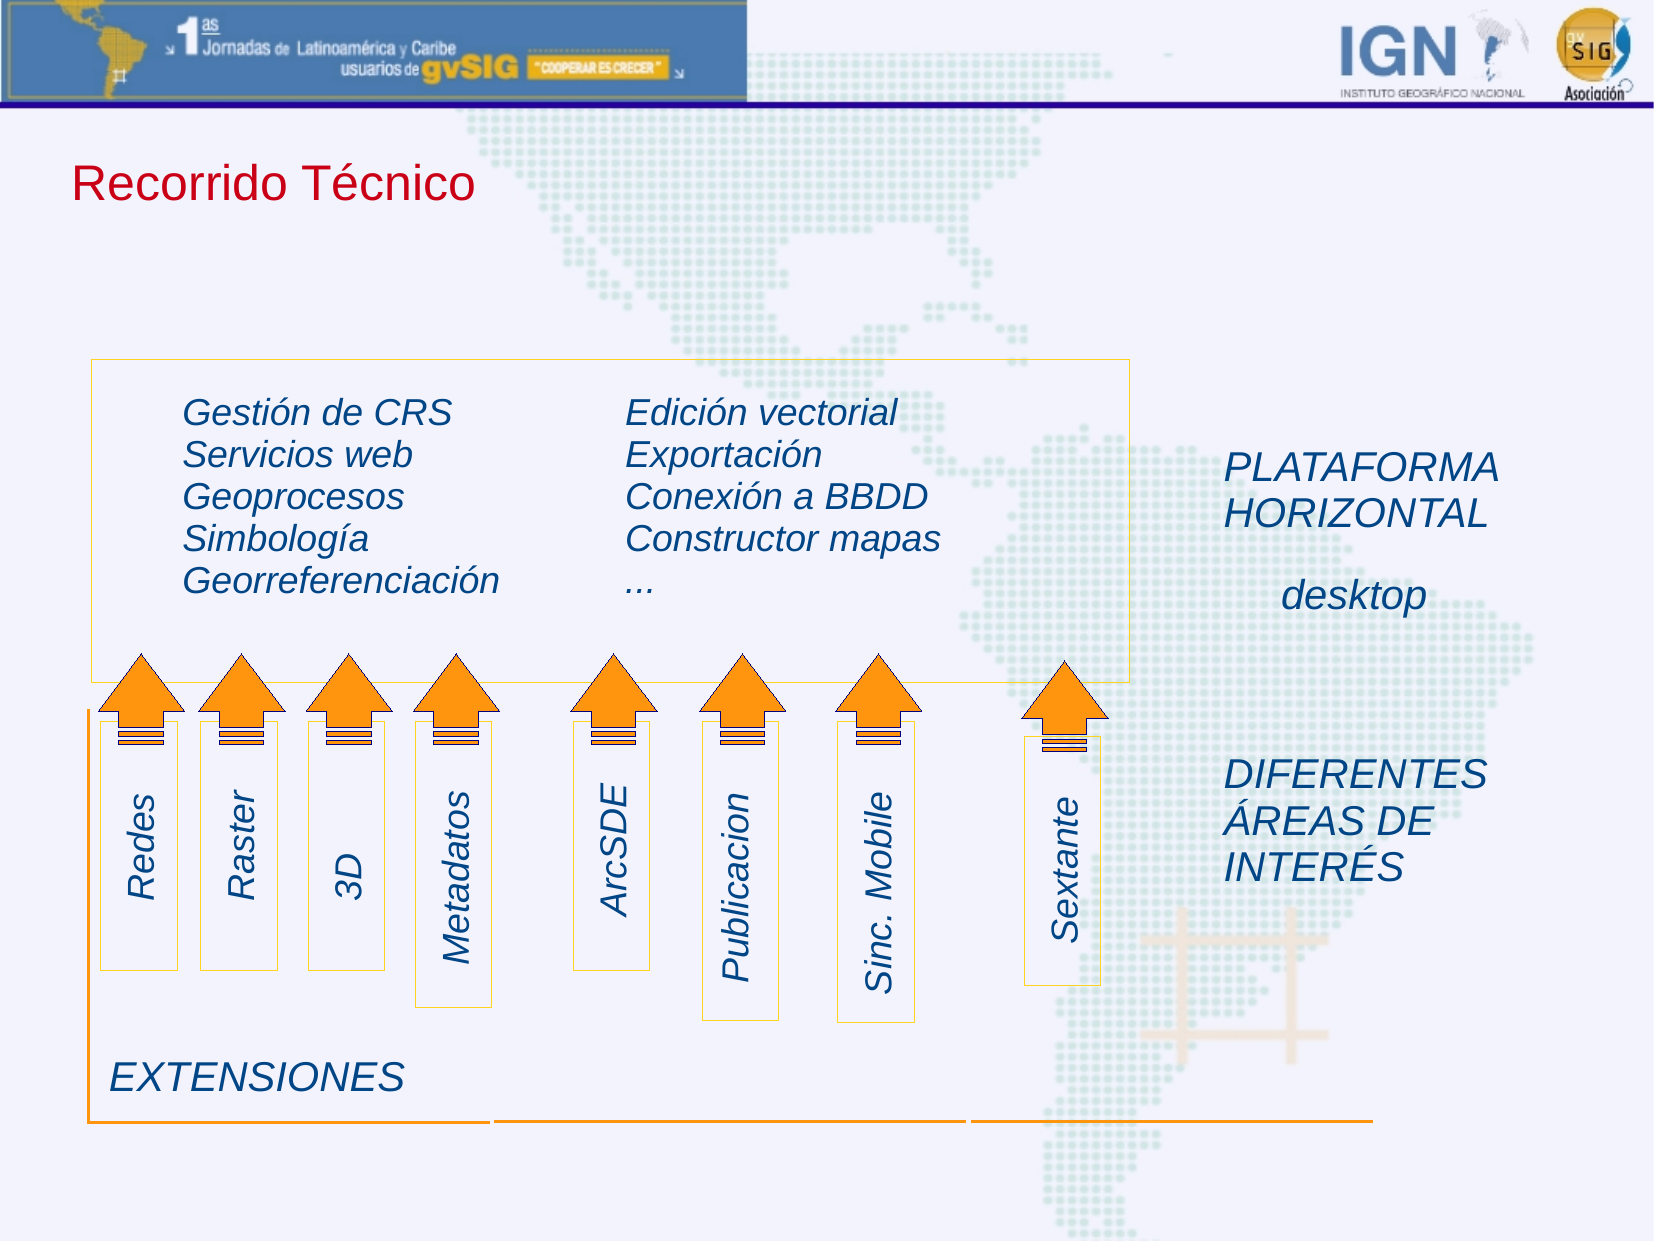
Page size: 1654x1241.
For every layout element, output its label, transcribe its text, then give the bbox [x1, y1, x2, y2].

text_box [118, 731, 164, 737]
text_box Metadatos [427, 755, 491, 981]
text_box Redes [112, 740, 176, 916]
text_box [118, 740, 164, 745]
text_box EXTENSIONES [110, 1055, 491, 1117]
text_box DIFERENTES ÁREAS DE INTERÉS [1225, 752, 1606, 937]
text_box Sinc. Mobile [849, 740, 914, 1010]
text_box [856, 740, 901, 745]
text_box 3D [320, 740, 384, 916]
text_box [413, 653, 500, 728]
text_box [433, 740, 479, 745]
text_box Sextante [1036, 747, 1100, 960]
text_box Gestión de CRS Edición vectorial Servicios web Exportación Geoprocesos Conexión a BBDD Simbología Constructor mapas Georreferenciación ... [167, 383, 1101, 663]
text_box [326, 731, 372, 737]
text_box [1042, 747, 1087, 752]
text_box [98, 653, 185, 728]
text_box Raster [212, 740, 276, 916]
text_box Recorrido Técnico [57, 147, 1416, 225]
text_box [570, 653, 658, 728]
text_box Publicacion [706, 604, 771, 999]
text_box [219, 740, 264, 745]
text_box ArcSDE [585, 740, 649, 932]
text_box PLATAFORMA HORIZONTAL [1225, 444, 1606, 568]
text_box [306, 653, 393, 728]
text_box [835, 653, 922, 728]
text_box [591, 740, 636, 745]
text_box desktop [1282, 573, 1654, 635]
text_box [1042, 739, 1087, 744]
text_box [433, 731, 479, 737]
text_box [326, 740, 372, 745]
text_box [771, 691, 786, 712]
text_box [591, 731, 636, 737]
text_box [219, 731, 264, 737]
picture [0, 0, 1654, 1241]
text_box [198, 653, 286, 728]
text_box [856, 731, 901, 737]
text_box [1021, 660, 1109, 735]
text_box [699, 702, 706, 712]
